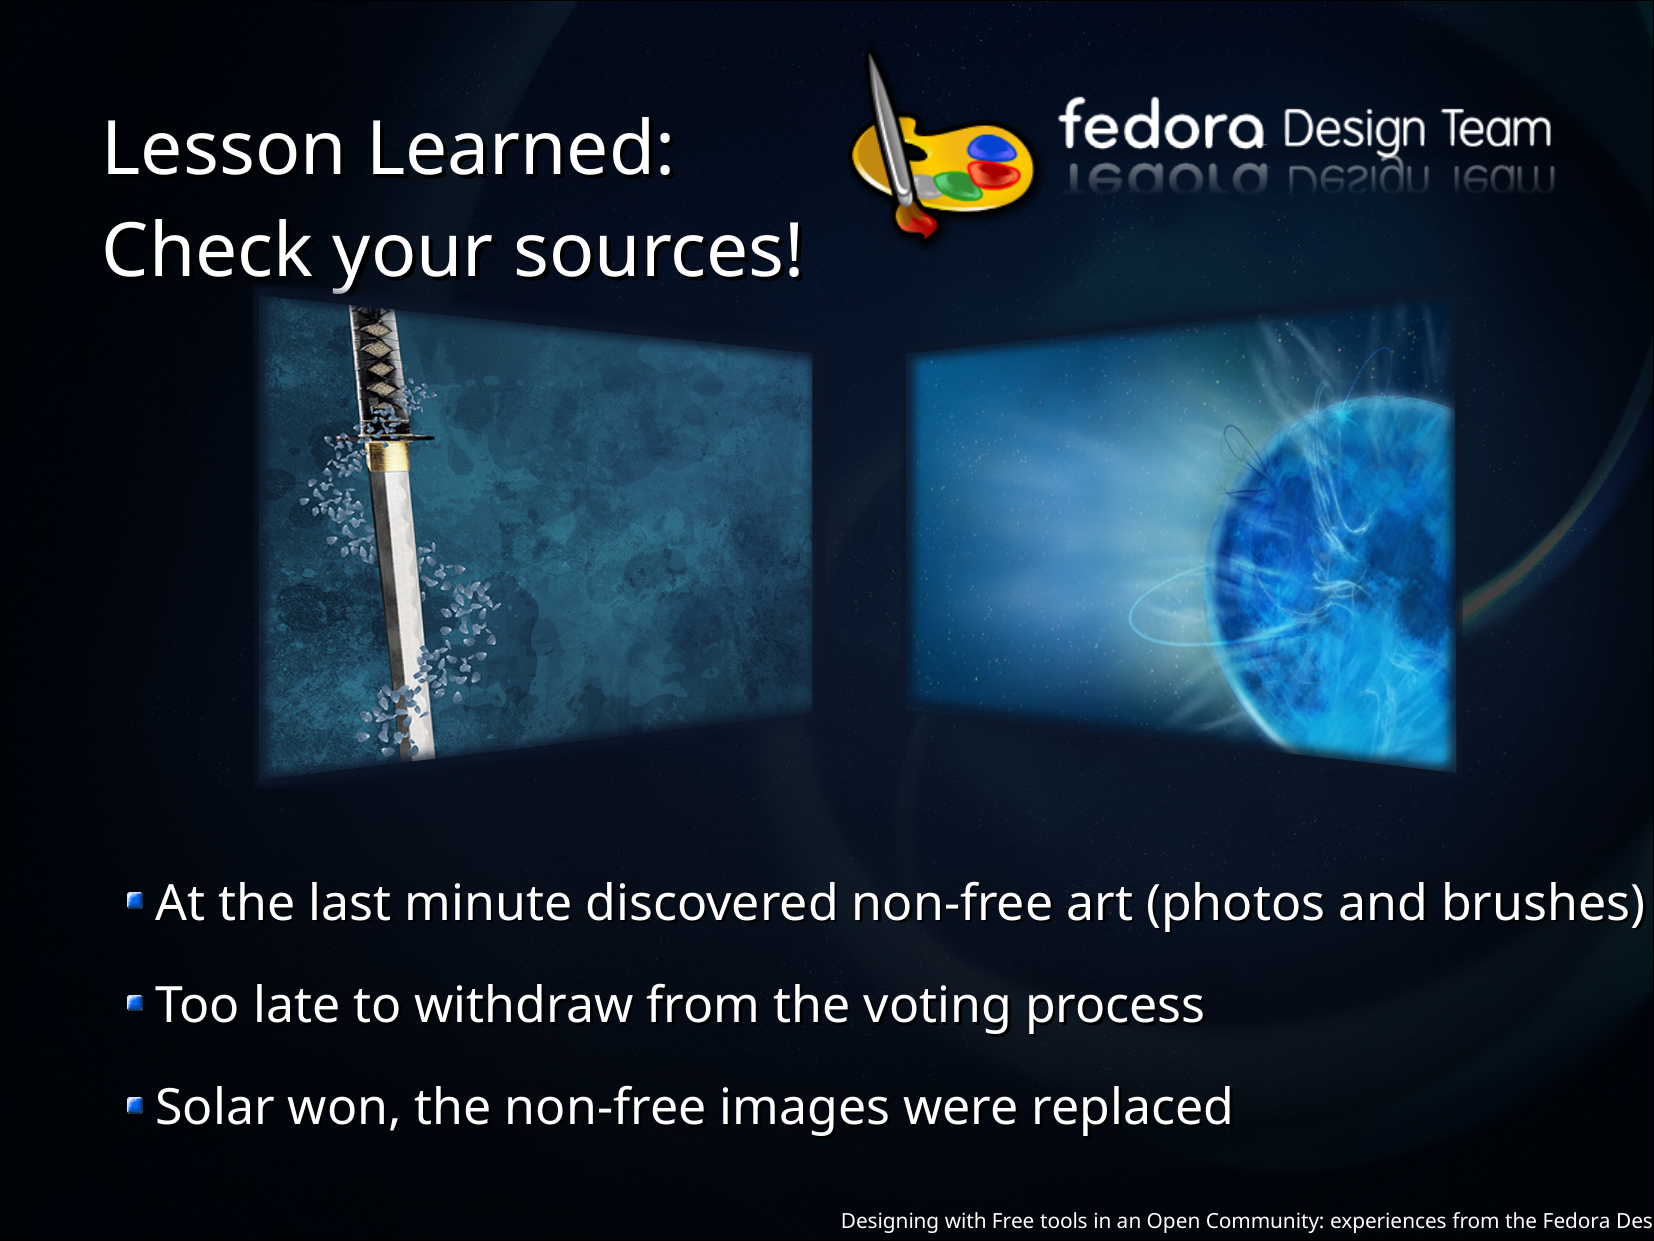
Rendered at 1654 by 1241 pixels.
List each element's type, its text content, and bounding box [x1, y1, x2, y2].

text_box Designing with Free tools in an Open Community: experiences from the Fedora Design Team [826, 1199, 1651, 1238]
picture [127, 1097, 143, 1114]
picture [253, 285, 826, 788]
text_box [0, 0, 1654, 1241]
picture [900, 286, 1463, 780]
text_box At the last minute discovered non-free art (photos and brushes) used Too late to withdraw from the voting process Solar won, the non-free images were replaced [112, 825, 1614, 1064]
text_box Lesson Learned: Check your sources! [86, 86, 740, 270]
picture [848, 37, 1566, 251]
